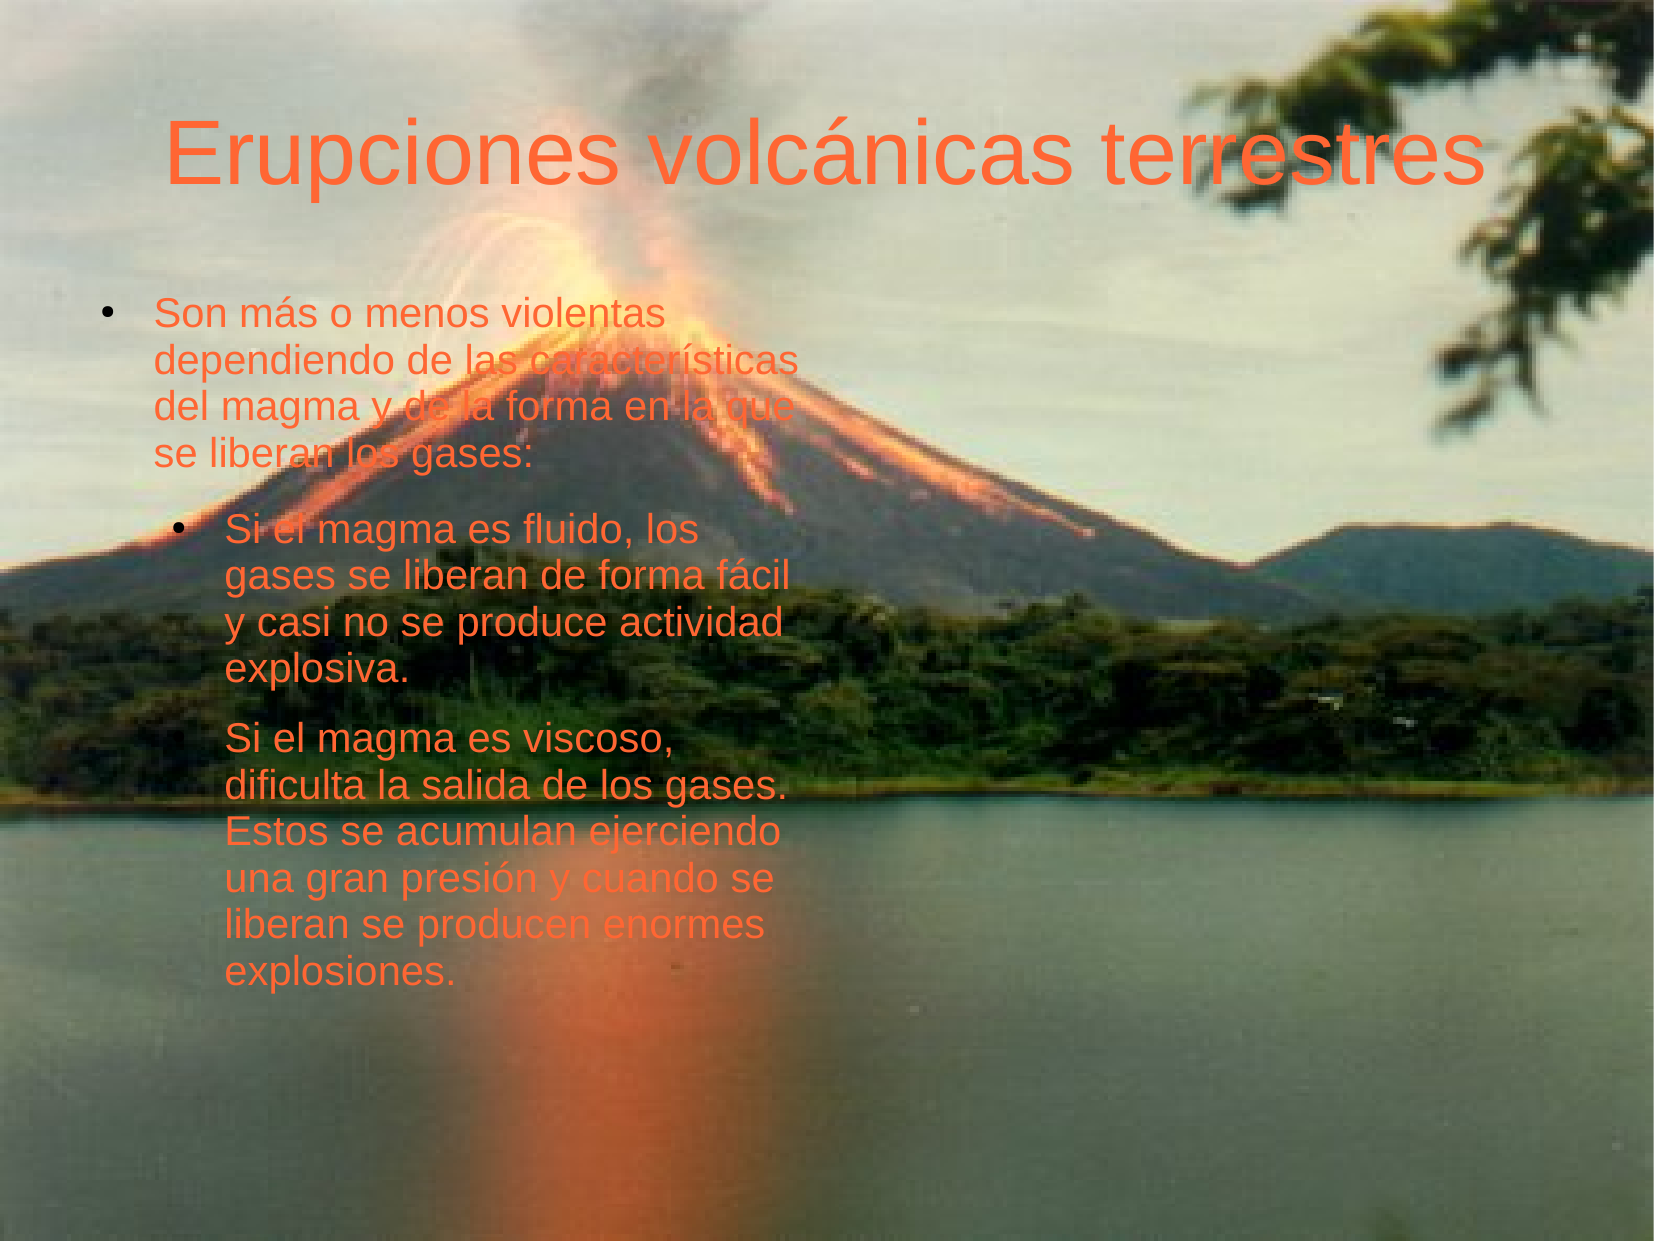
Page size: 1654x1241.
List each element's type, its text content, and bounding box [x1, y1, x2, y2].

picture [0, 0, 1654, 1241]
list Son más o menos violentas dependiendo de las características del magma y de la forma en la que se liberan los gases: Si el magma es fluido, los gases se liberan de forma fácil y casi no se produce actividad explosiva. Si el magma es viscoso, dificulta la salida de los gases. Estos se acumulan ejerciendo una gran presión y cuando se liberan se producen enormes explosiones. [82, 290, 809, 1109]
title Erupciones volcánicas terrestres [82, 49, 1571, 257]
